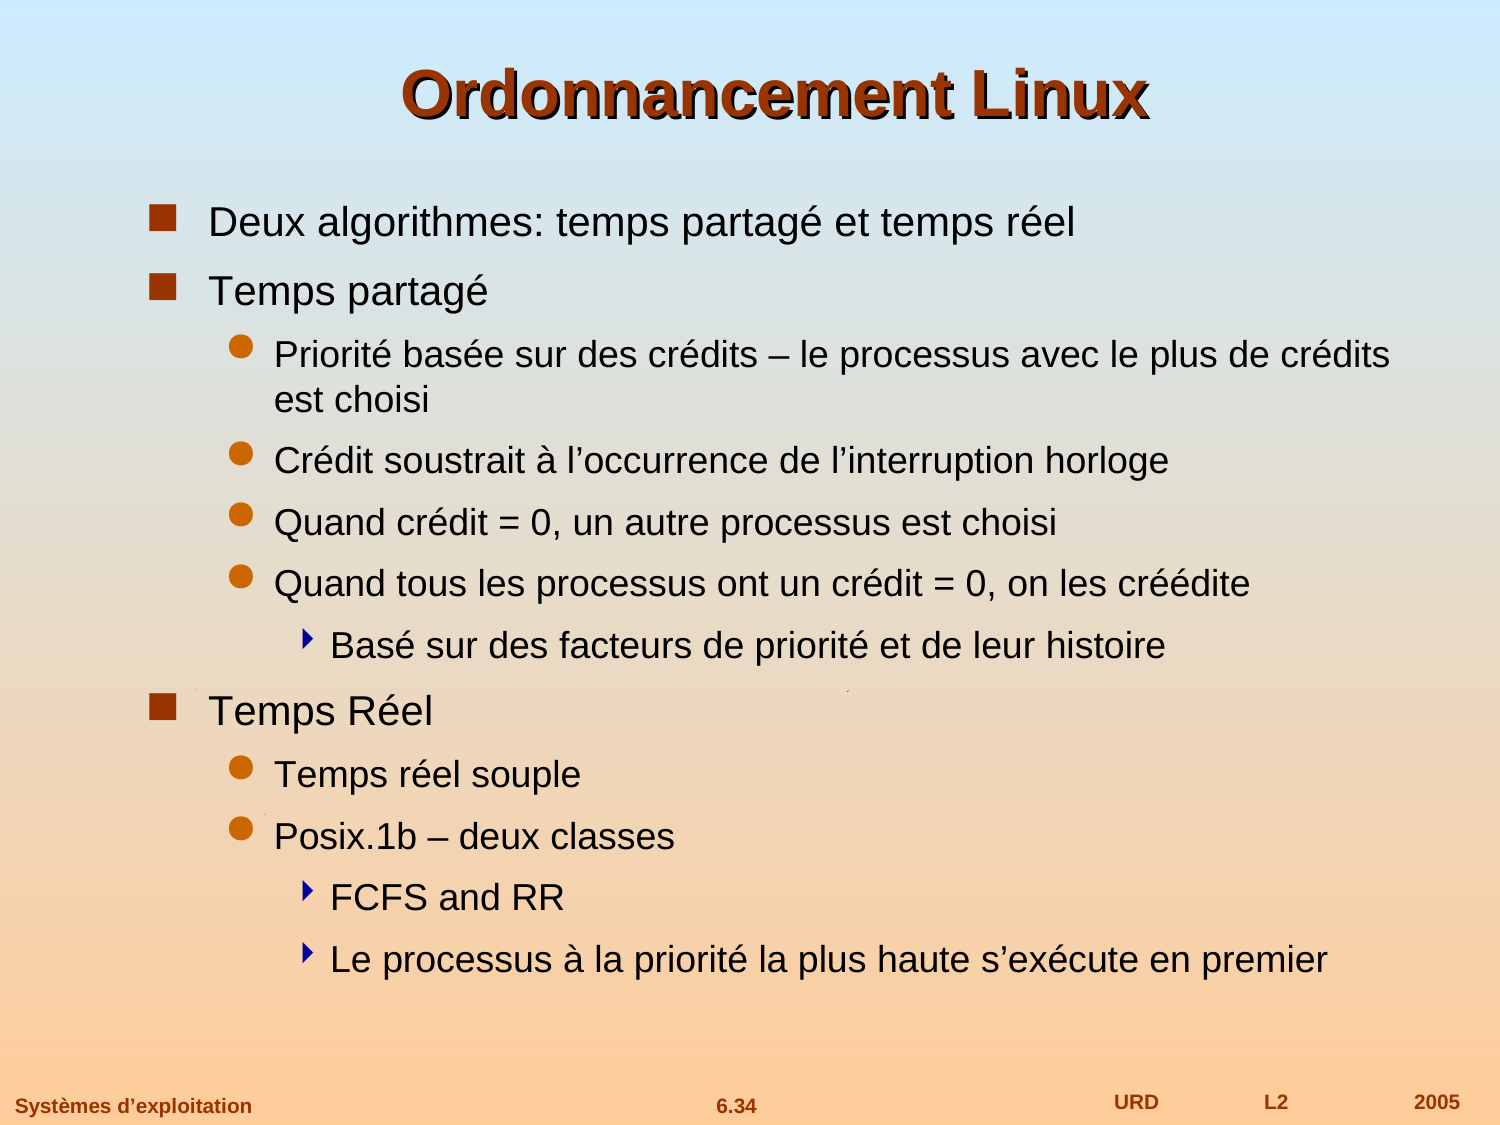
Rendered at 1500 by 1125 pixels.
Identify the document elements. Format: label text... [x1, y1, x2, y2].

list Deux algorithmes: temps partagé et temps réel Temps partagé Priorité basée sur des crédits – le processus avec le plus de crédits est choisi Crédit soustrait à l’occurrence de l’interruption horloge Quand crédit = 0, un autre processus est choisi Quand tous les processus ont un crédit = 0, on les créédite Basé sur des facteurs de priorité et de leur histoire Temps Réel Temps réel souple Posix.1b – deux classes FCFS and RR Le processus à la priorité la plus haute s’exécute en premier [137, 187, 1426, 988]
title Ordonnancement Linux [112, 37, 1438, 138]
